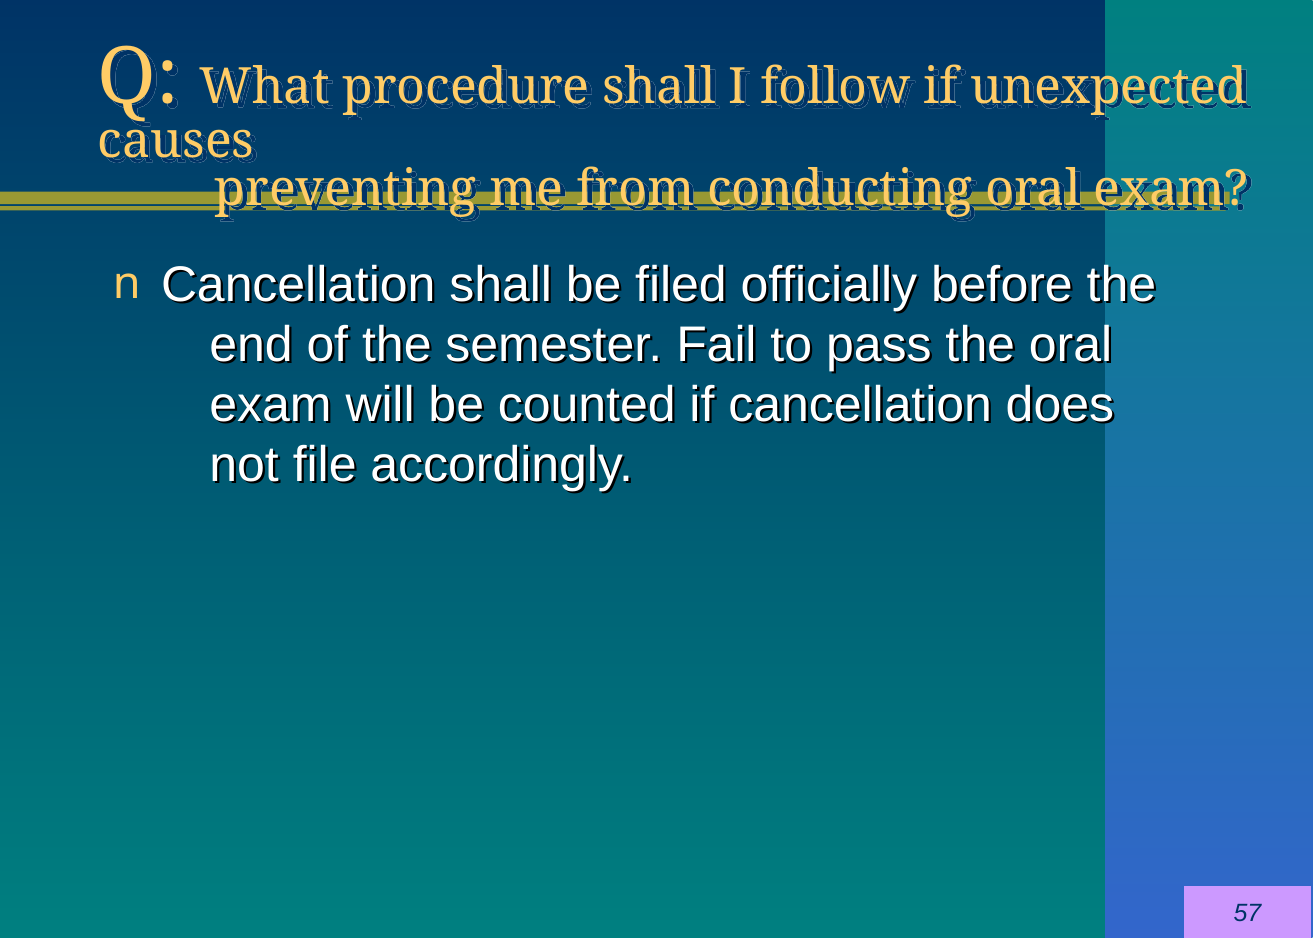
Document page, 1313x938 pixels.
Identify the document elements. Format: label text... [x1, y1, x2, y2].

text_box 57 [1185, 887, 1310, 937]
list Cancellation shall be filed officially before the end of the semester. Fail to pass the oral exam will be counted if cancellation does not file accordingly. [99, 244, 1201, 844]
text_box [1105, 0, 1313, 938]
title Q: What procedure shall I follow if unexpected causes preventing me from conducting oral exam? [84, 36, 1280, 188]
